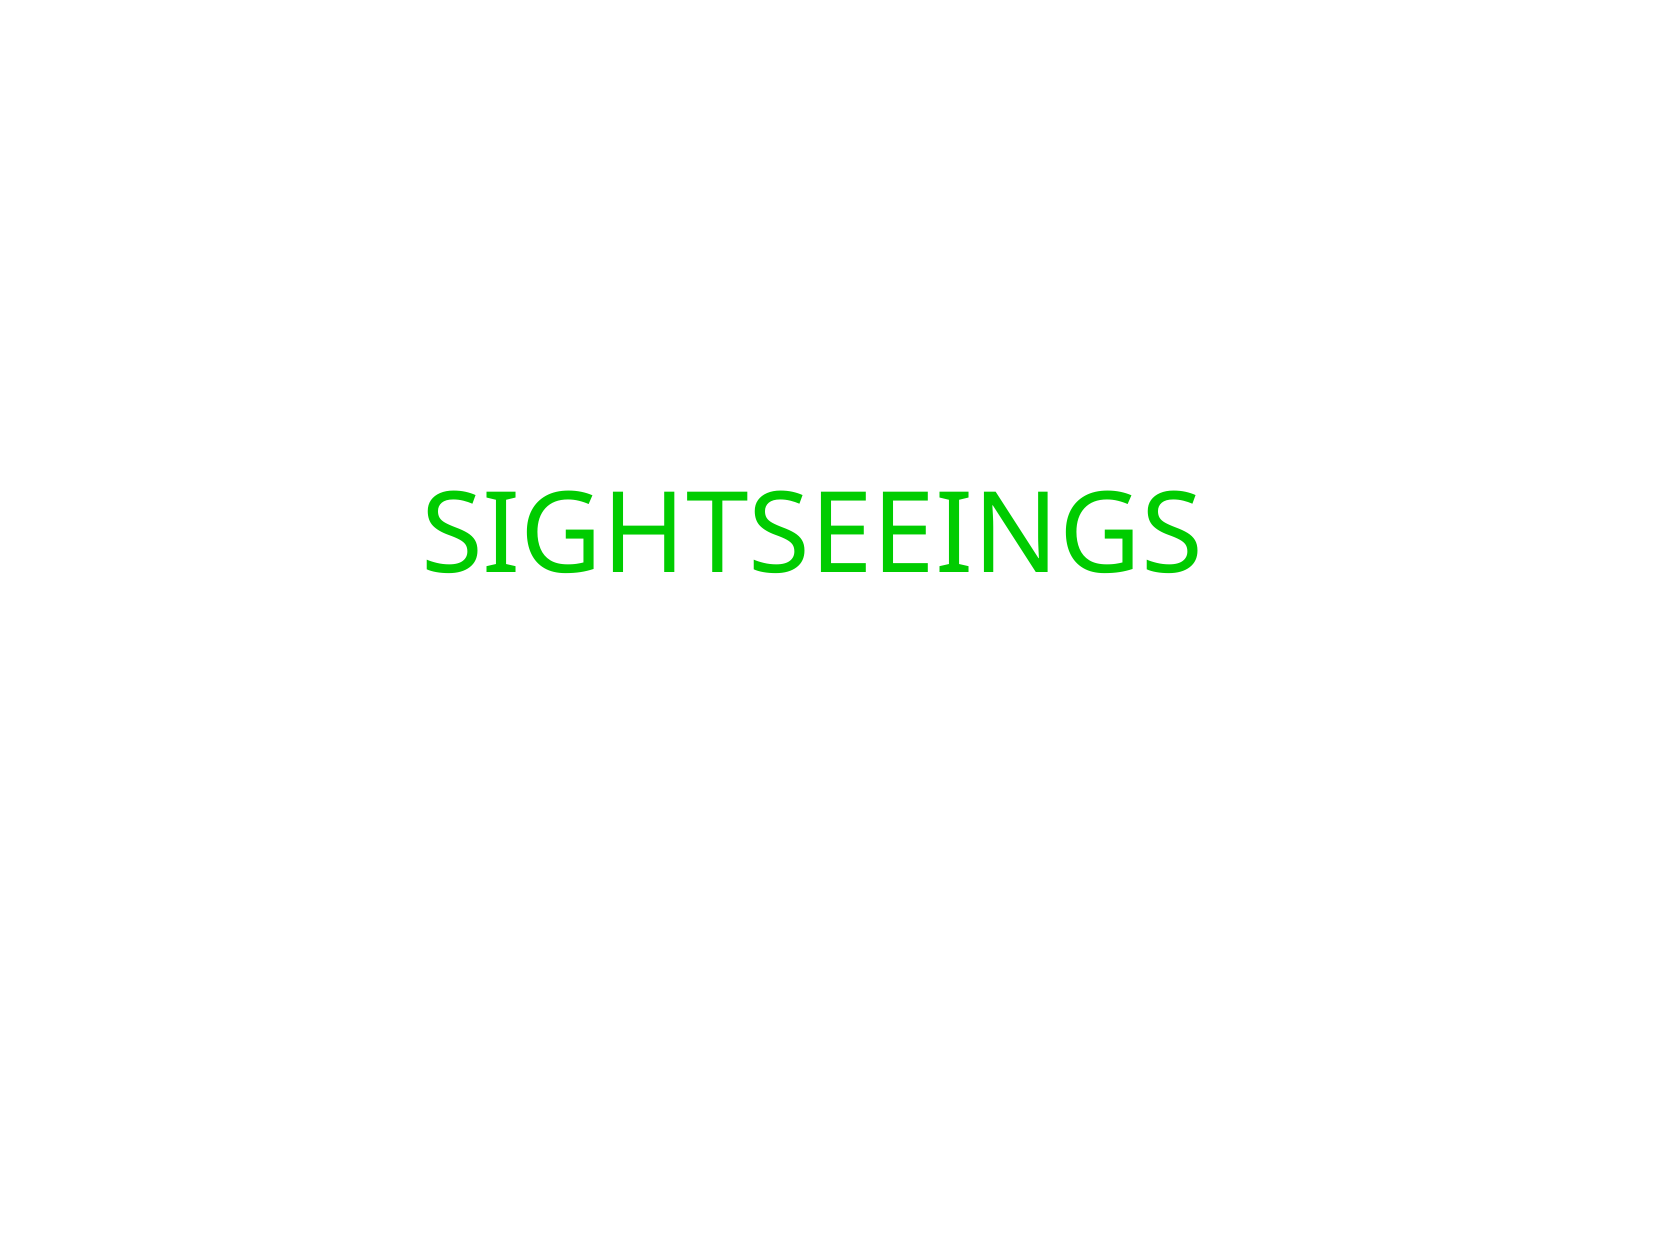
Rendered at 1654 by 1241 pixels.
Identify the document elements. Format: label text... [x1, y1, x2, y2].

subtitle SIGHTSEEINGS [82, 49, 1571, 1010]
